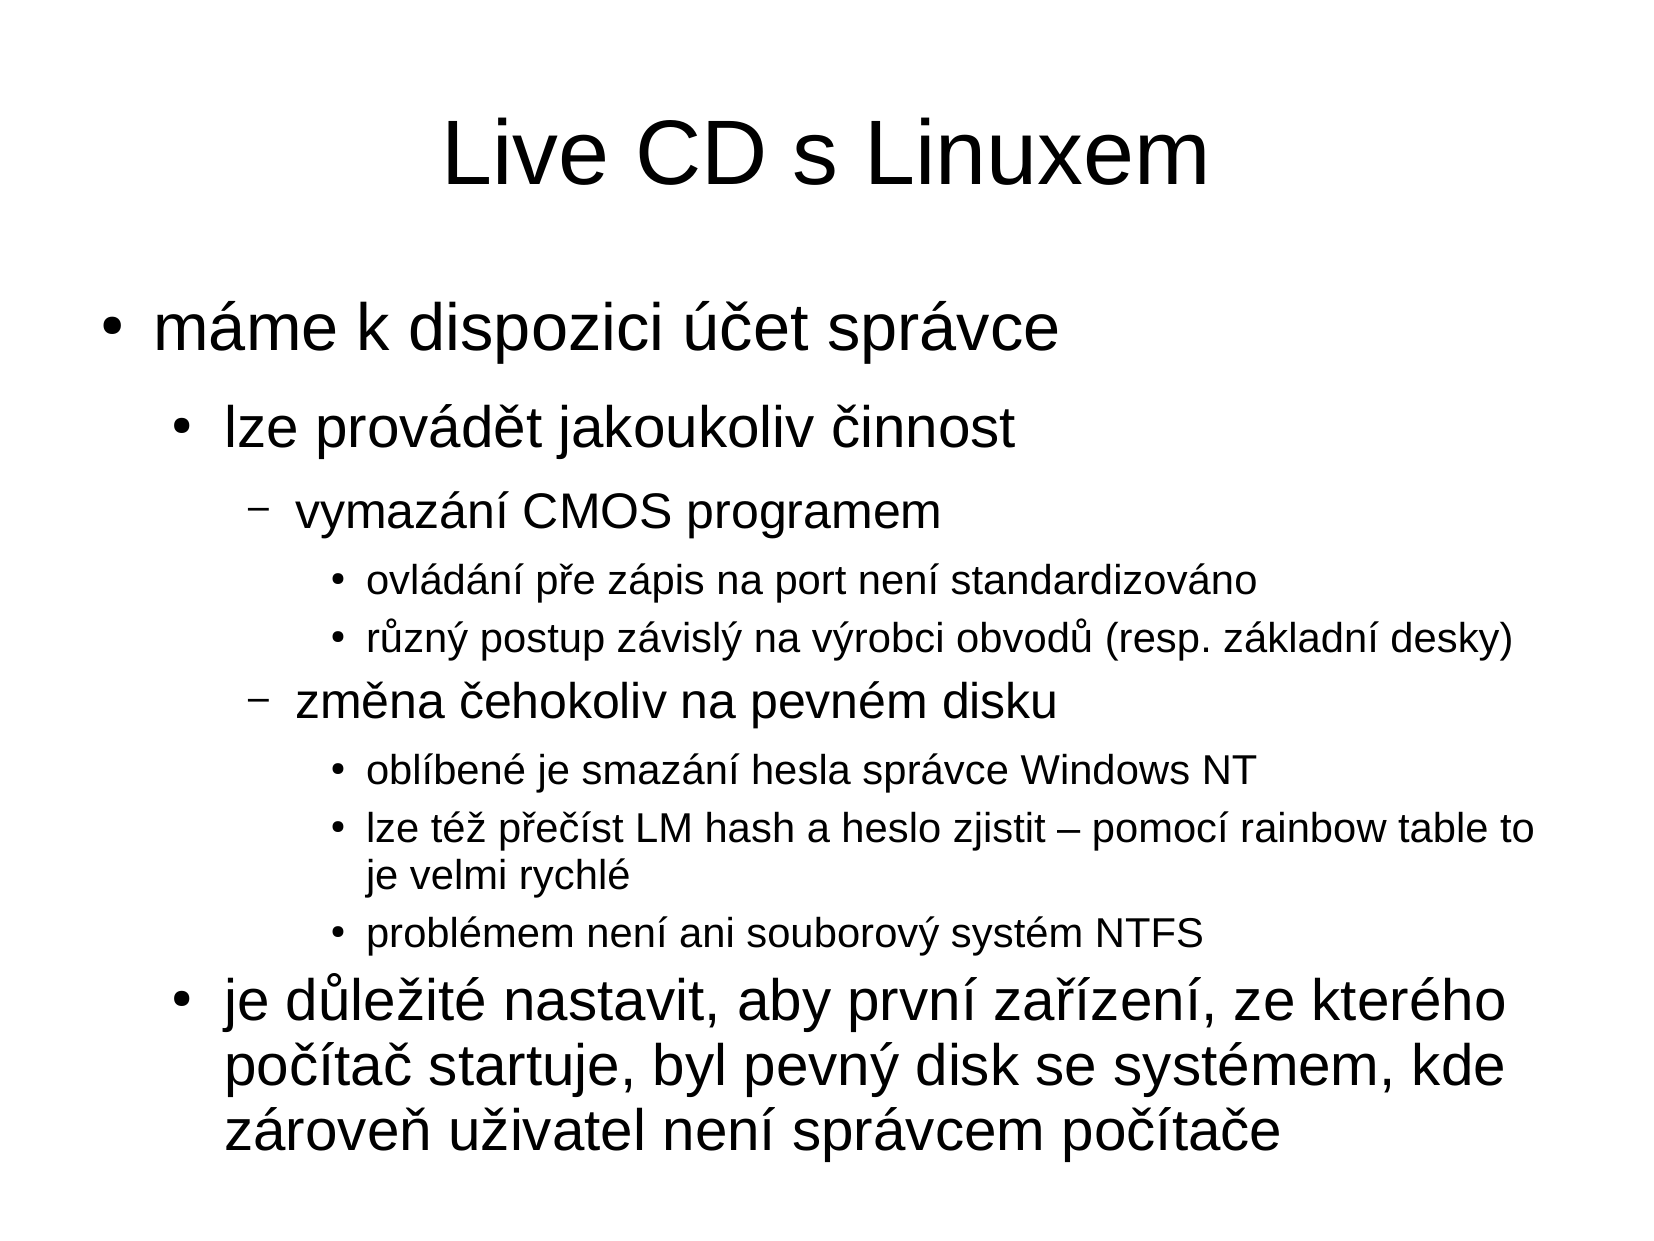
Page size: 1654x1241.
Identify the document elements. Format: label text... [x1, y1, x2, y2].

title Live CD s Linuxem [82, 49, 1571, 257]
list máme k dispozici účet správce lze provádět jakoukoliv činnost vymazání CMOS programem ovládání pře zápis na port není standardizováno různý postup závislý na výrobci obvodů (resp. základní desky) změna čehokoliv na pevném disku oblíbené je smazání hesla správce Windows NT lze též přečíst LM hash a heslo zjistit – pomocí rainbow table to je velmi rychlé problémem není ani souborový systém NTFS je důležité nastavit, aby první zařízení, ze kterého počítač startuje, byl pevný disk se systémem, kde zároveň uživatel není správcem počítače [82, 290, 1571, 1164]
